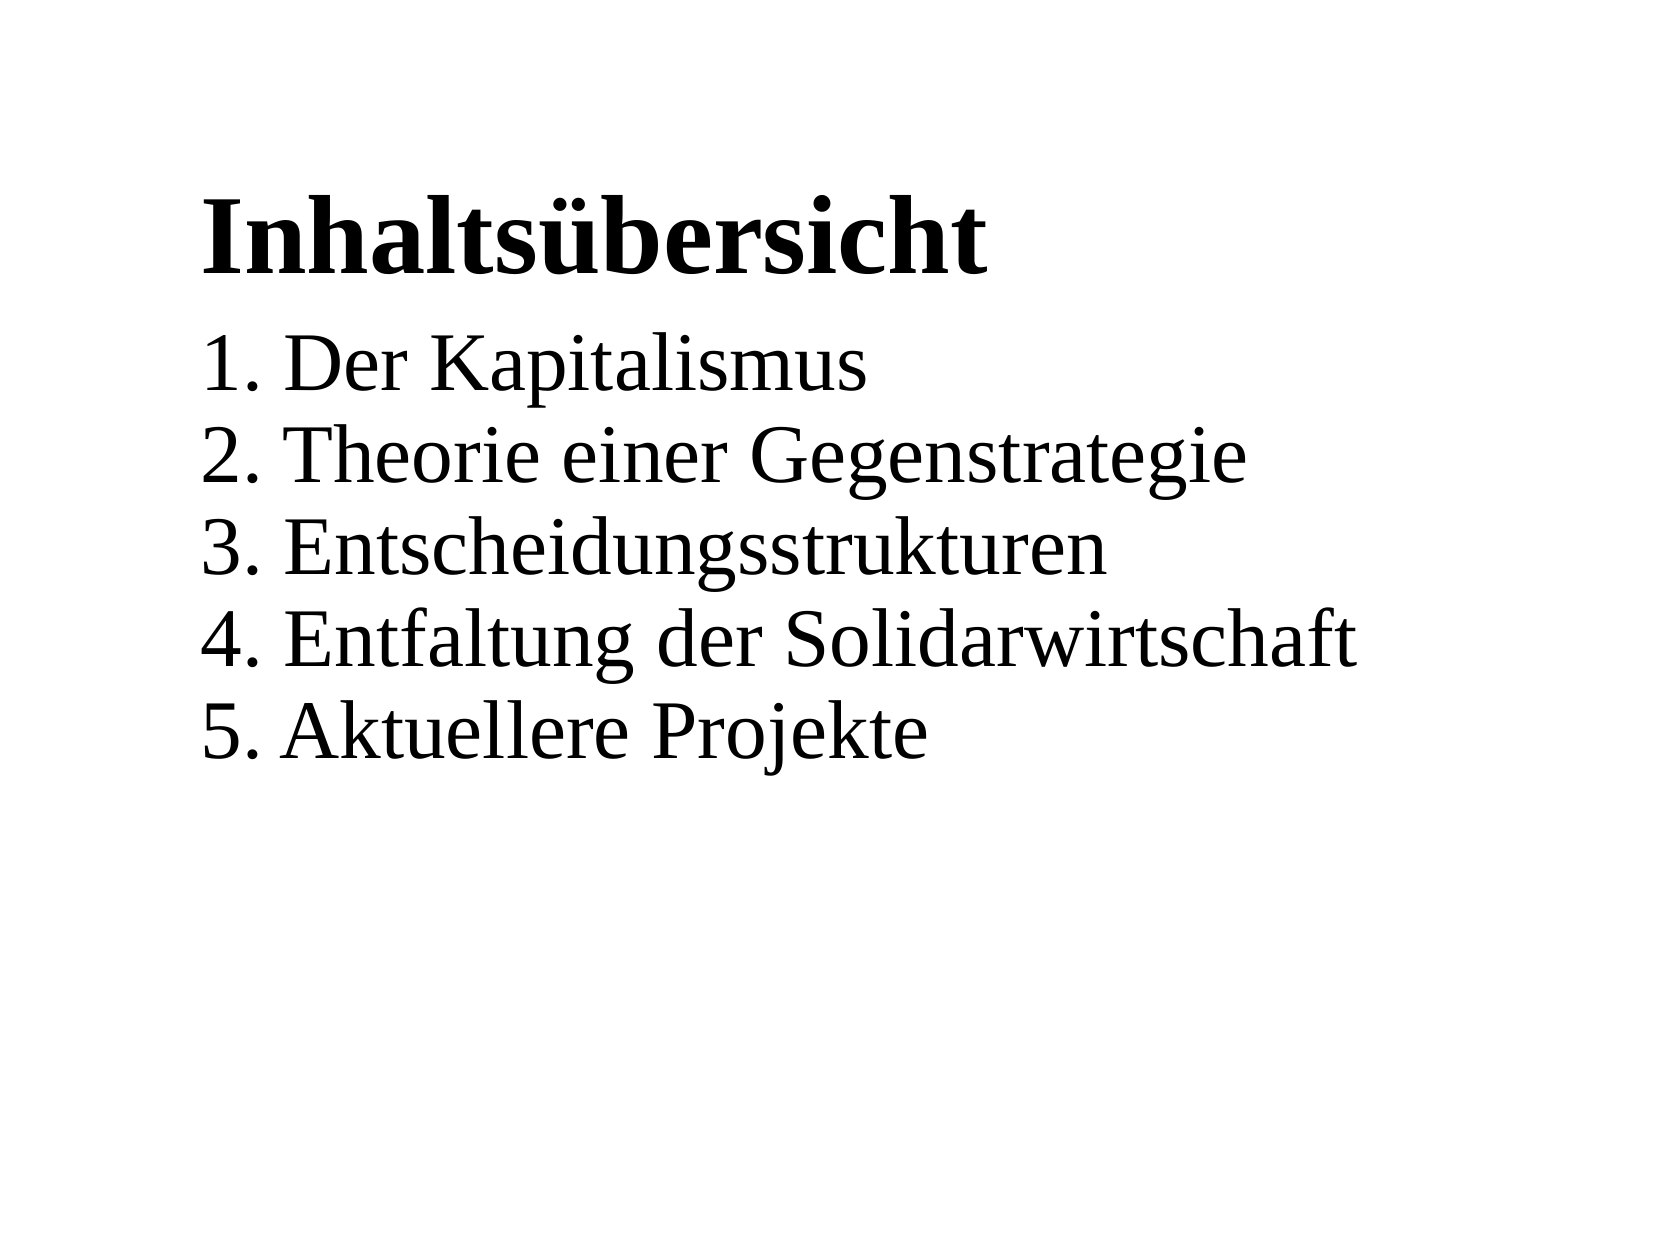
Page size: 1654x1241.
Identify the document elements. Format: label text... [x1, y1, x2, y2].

text_box Inhaltsübersicht 1. Der Kapitalismus 2. Theorie einer Gegenstrategie 3. Entscheidungsstrukturen 4. Entfaltung der Solidarwirtschaft 5. Aktuellere Projekte [185, 166, 1551, 785]
